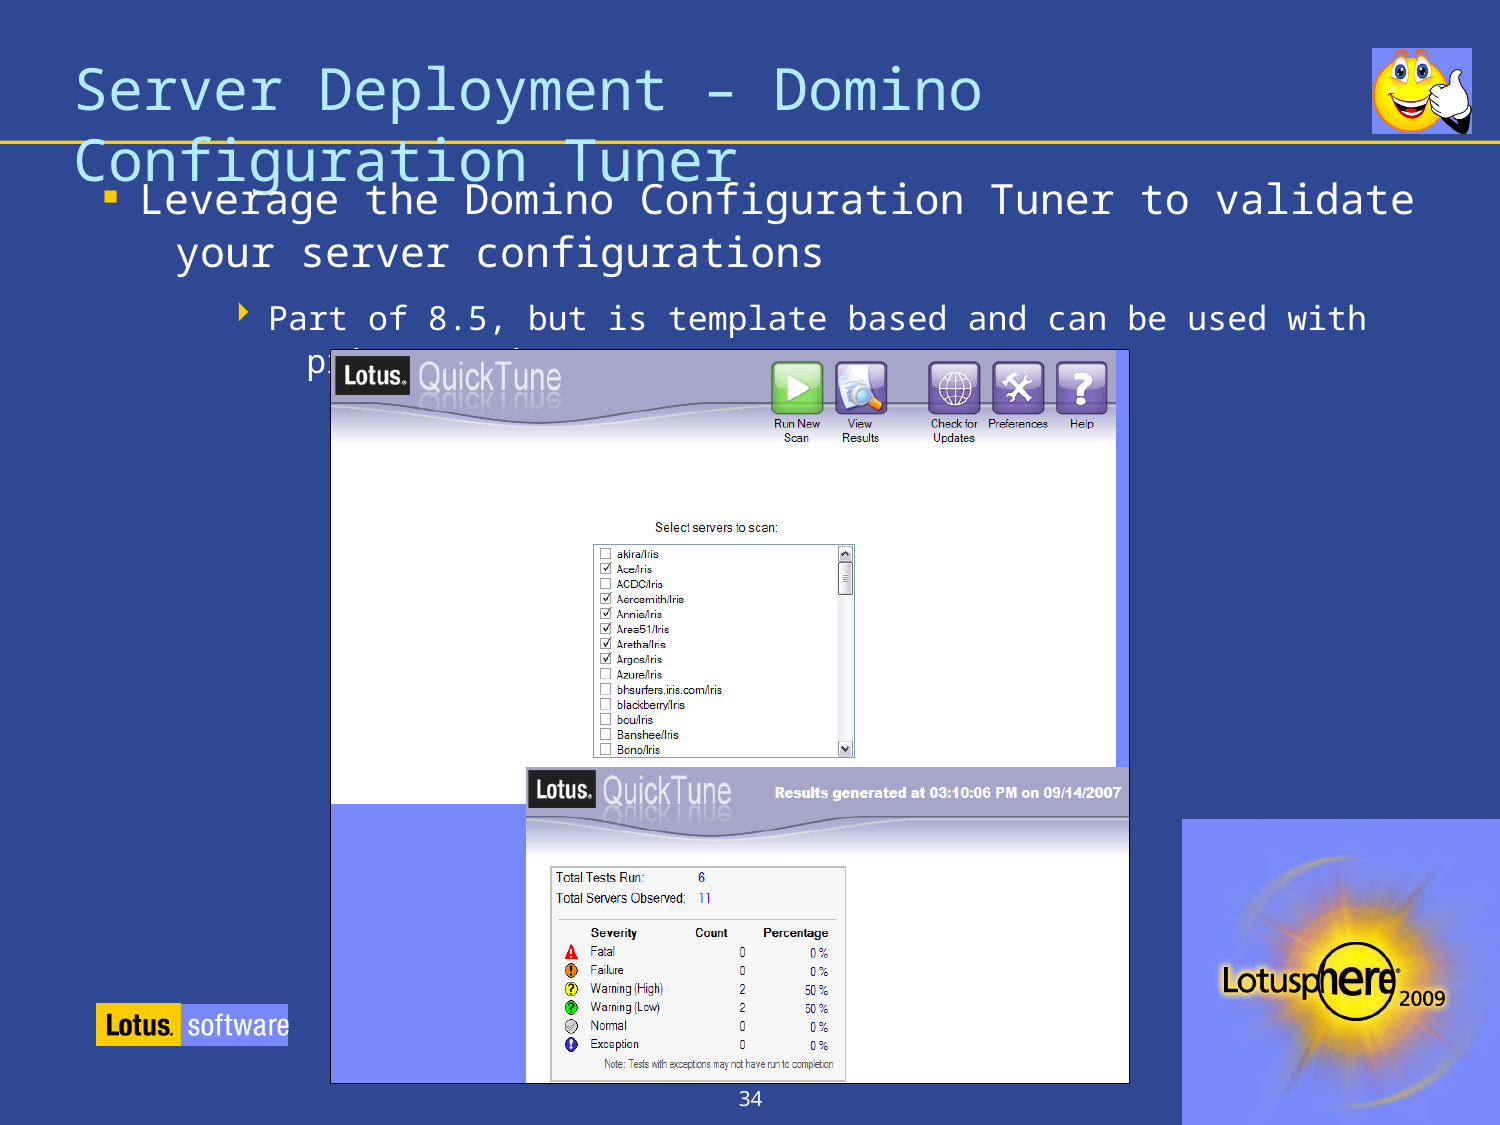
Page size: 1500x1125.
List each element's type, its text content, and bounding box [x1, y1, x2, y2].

picture [330, 349, 1130, 1084]
picture [1372, 48, 1473, 135]
title Server Deployment – Domino Configuration Tuner [73, 54, 1427, 137]
picture [96, 1003, 289, 1046]
picture [1181, 818, 1500, 1125]
list Leverage the Domino Configuration Tuner to validate your server configurations Part of 8.5, but is template based and can be used with prior versions [100, 171, 1424, 812]
